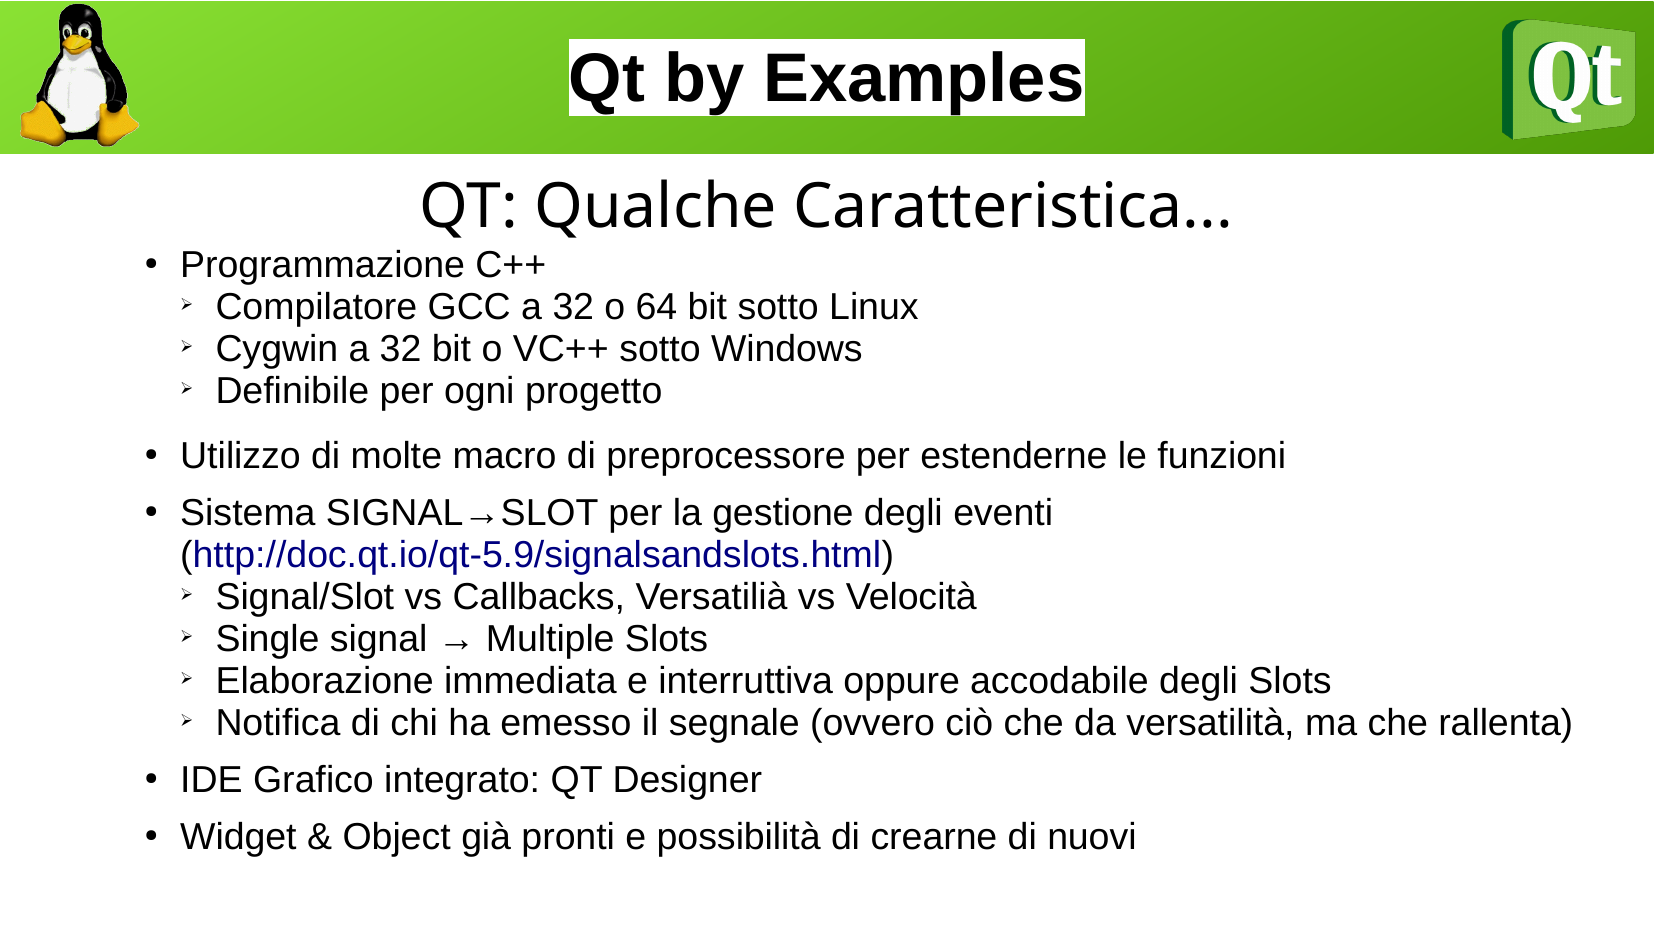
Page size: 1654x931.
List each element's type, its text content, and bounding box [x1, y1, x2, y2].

text_box Utilizzo di molte macro di preprocessore per estenderne le funzioni [129, 427, 1654, 484]
text_box Widget & Object già pronti e possibilità di crearne di nuovi [129, 807, 1654, 865]
text_box QT: Qualche Caratteristica... [0, 153, 1654, 232]
title Qt by Examples [162, 1, 1654, 153]
picture [1496, 15, 1639, 142]
text_box Programmazione C++ Compilatore GCC a 32 o 64 bit sotto Linux Cygwin a 32 bit o VC++ sotto Windows Definibile per ogni progetto [129, 236, 1654, 419]
text_box IDE Grafico integrato: QT Designer [129, 751, 1654, 807]
text_box Sistema SIGNAL→SLOT per la gestione degli eventi (http://doc.qt.io/qt-5.9/signalsandslots.html) Signal/Slot vs Callbacks, Versatilià vs Velocità Single signal → Multiple Slots Elaborazione immediata e interruttiva oppure accodabile degli Slots Notifica di chi ha emesso il segnale (ovvero ciò che da versatilità, ma che rallenta) [129, 484, 1654, 751]
picture [0, 0, 162, 153]
